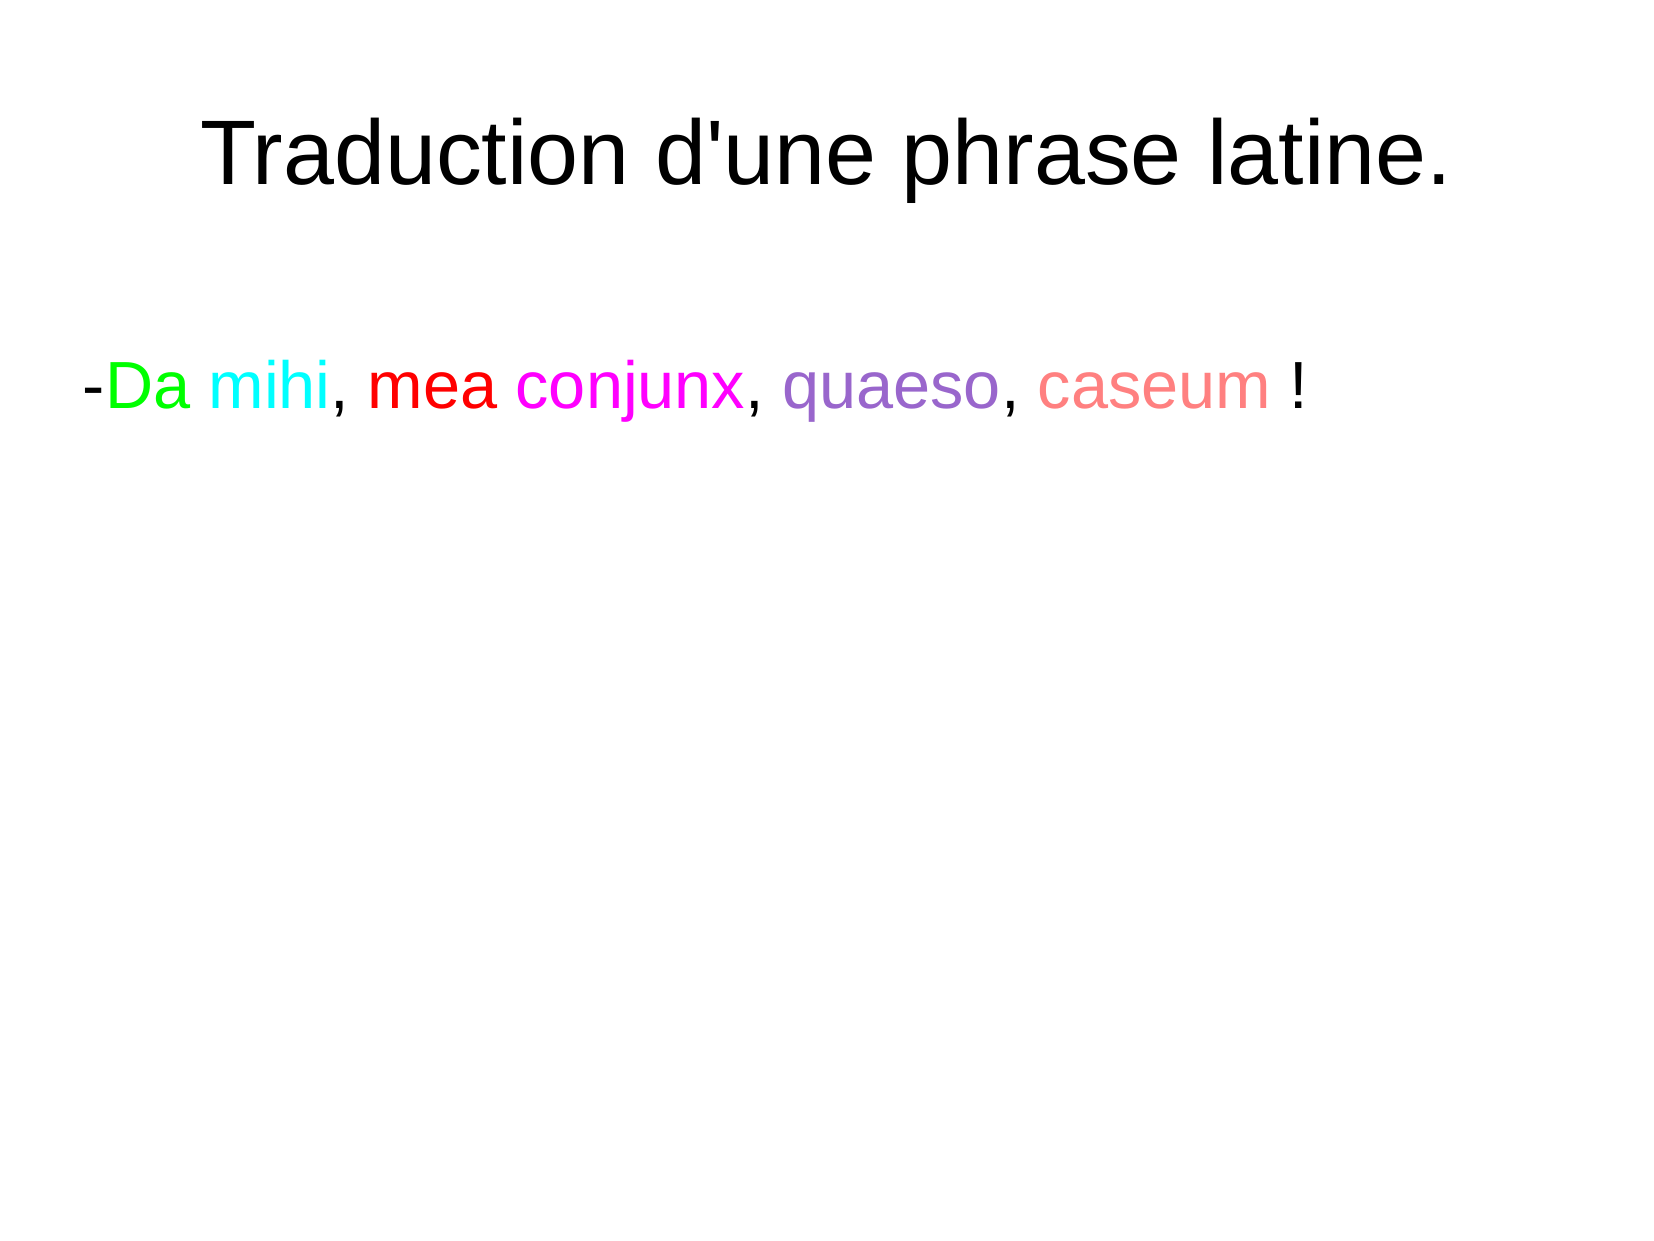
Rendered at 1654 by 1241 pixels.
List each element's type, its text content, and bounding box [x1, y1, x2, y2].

subtitle -Da mihi, mea conjunx, quaeso, caseum ! [82, 290, 1571, 1229]
title Traduction d'une phrase latine. [82, 49, 1571, 257]
